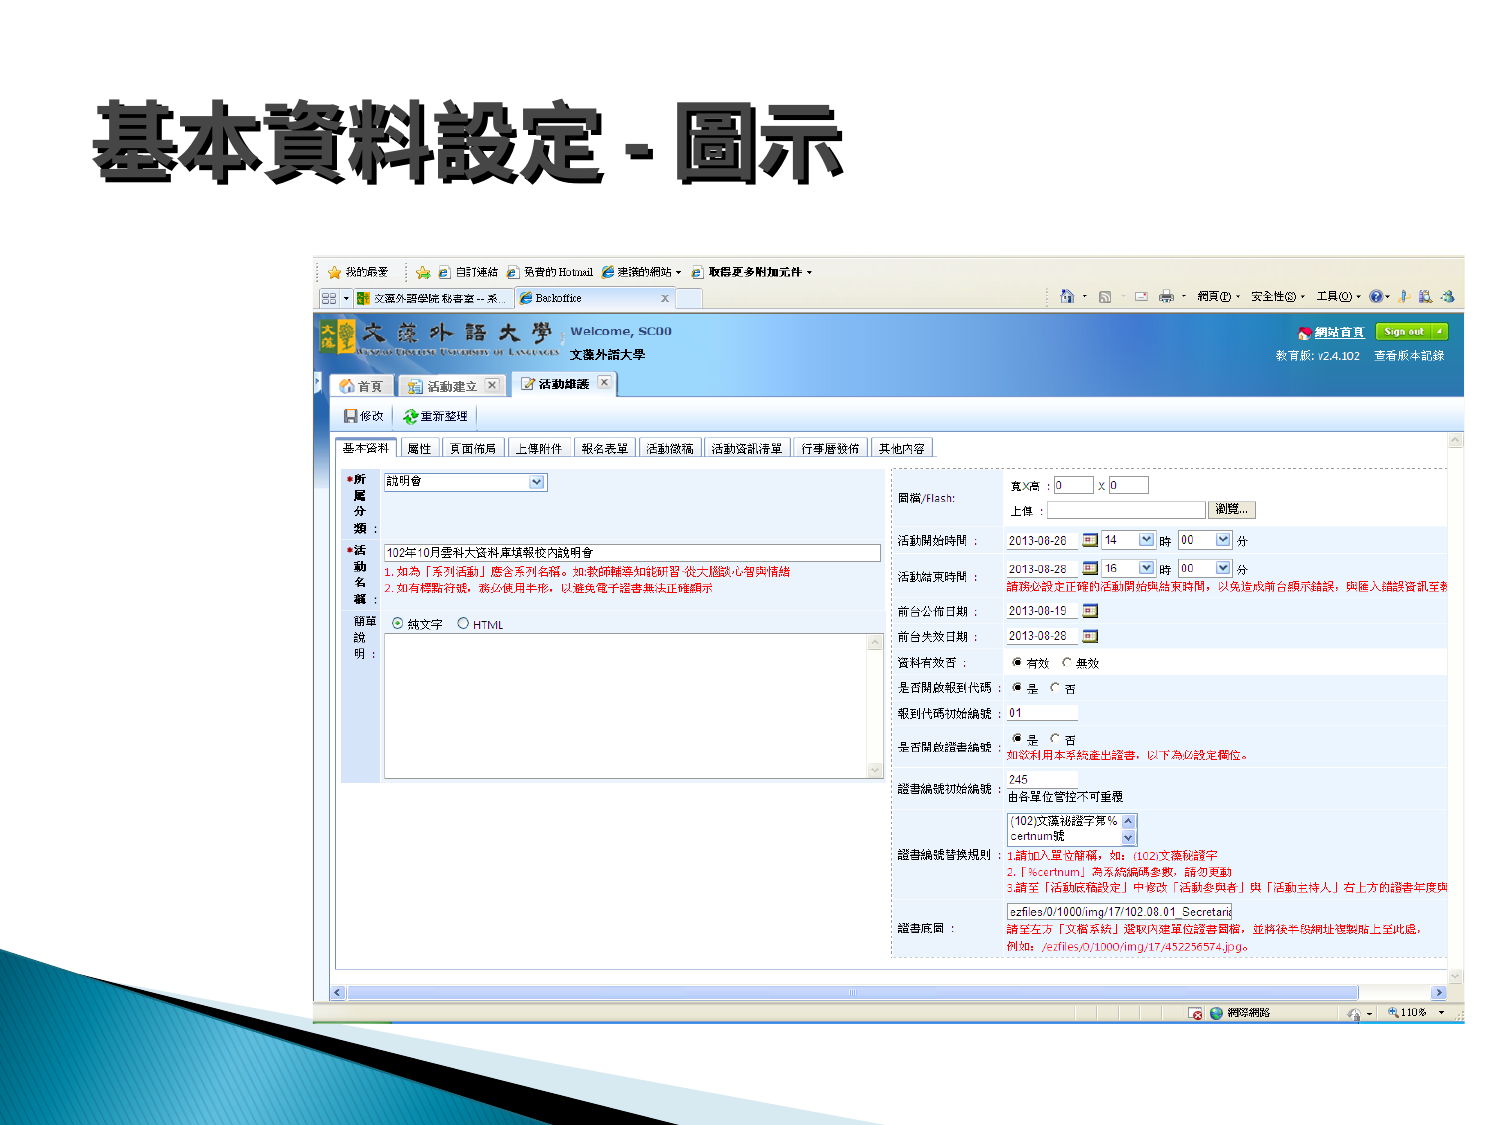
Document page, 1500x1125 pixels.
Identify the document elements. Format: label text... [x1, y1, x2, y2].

title 基本資料設定-圖示 [75, 45, 1426, 233]
picture [312, 255, 1465, 1024]
